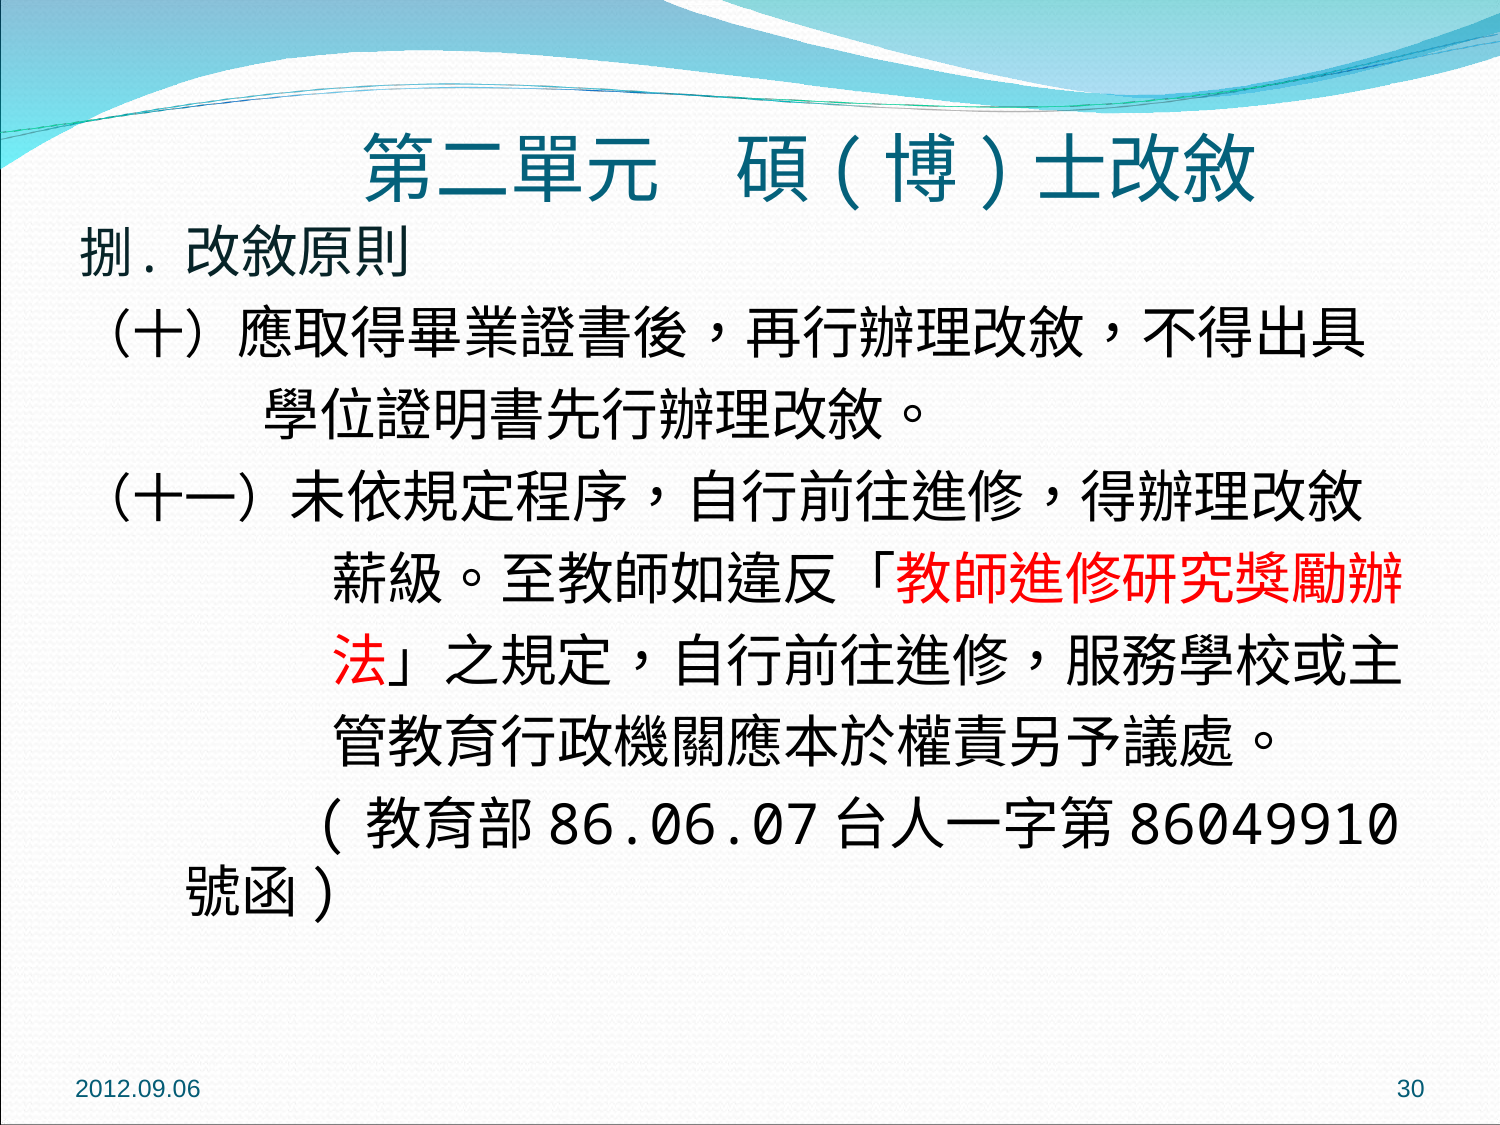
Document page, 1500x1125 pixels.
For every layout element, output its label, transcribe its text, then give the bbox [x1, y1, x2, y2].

text_box 第二單元 碩(博)士改敘 [171, 60, 1447, 211]
list 改敘原則 （十）應取得畢業證書後，再行辦理改敘，不得出具 學位證明書先行辦理改敘。 （十一）未依規定程序，自行前往進修，得辦理改敘 薪級。至教師如違反「教師進修研究獎勵辦 法」之規定，自行前往進修，服務學校或主 管教育行政機關應本於權責另予議處。 (教育部86.06.07台人一字第86049910號函) [64, 208, 1436, 1047]
text_box <number> [1299, 1042, 1426, 1103]
text_box 2012.09.06 [74, 1042, 426, 1103]
picture [0, 0, 1500, 1125]
